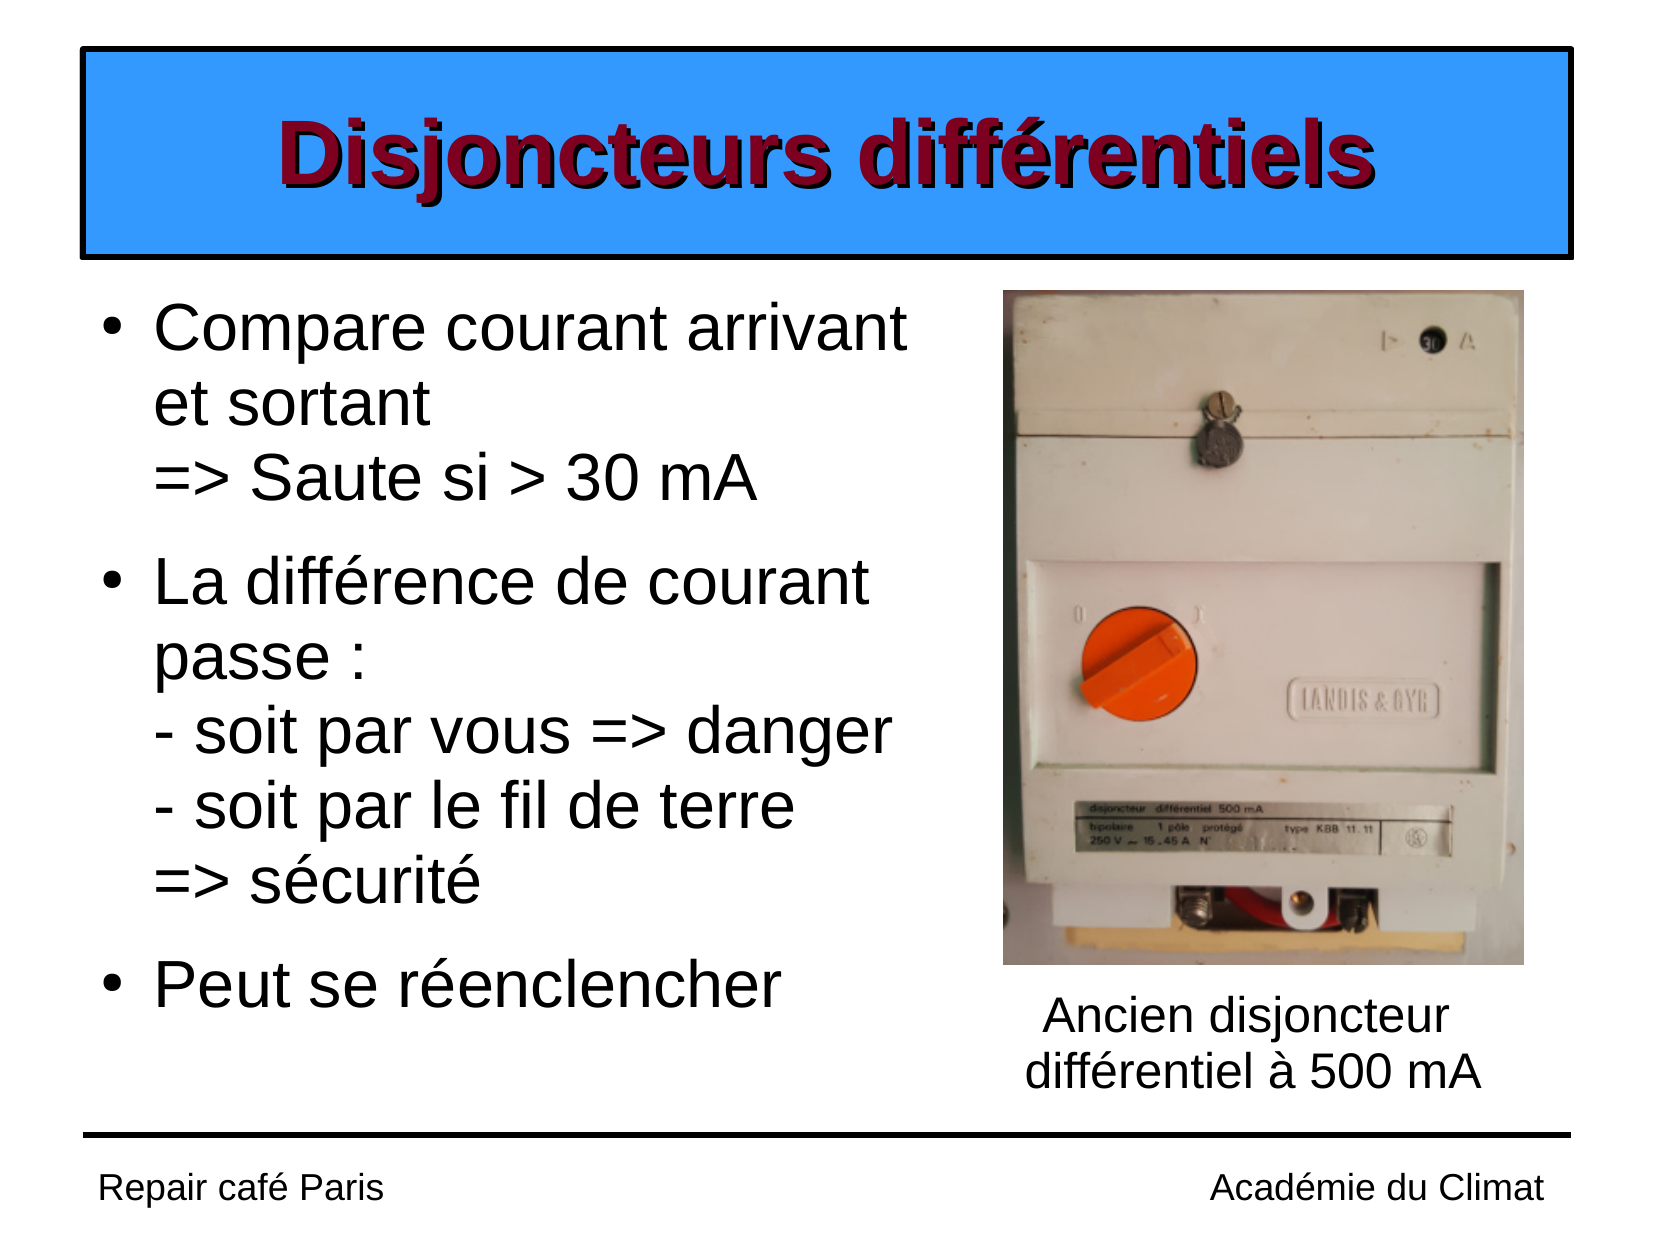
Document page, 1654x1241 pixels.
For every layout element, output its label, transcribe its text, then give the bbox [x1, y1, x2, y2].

picture [1003, 290, 1524, 965]
list Compare courant arrivant et sortant => Saute si > 30 mA La différence de courant passe : - soit par vous => danger - soit par le fil de terre => sécurité Peut se réenclencher [82, 290, 945, 1111]
text_box Repair café Paris Académie du Climat [82, 1158, 1571, 1216]
text_box Ancien disjoncteur différentiel à 500 mA [1009, 980, 1518, 1111]
title Disjoncteurs différentiels [82, 49, 1571, 257]
